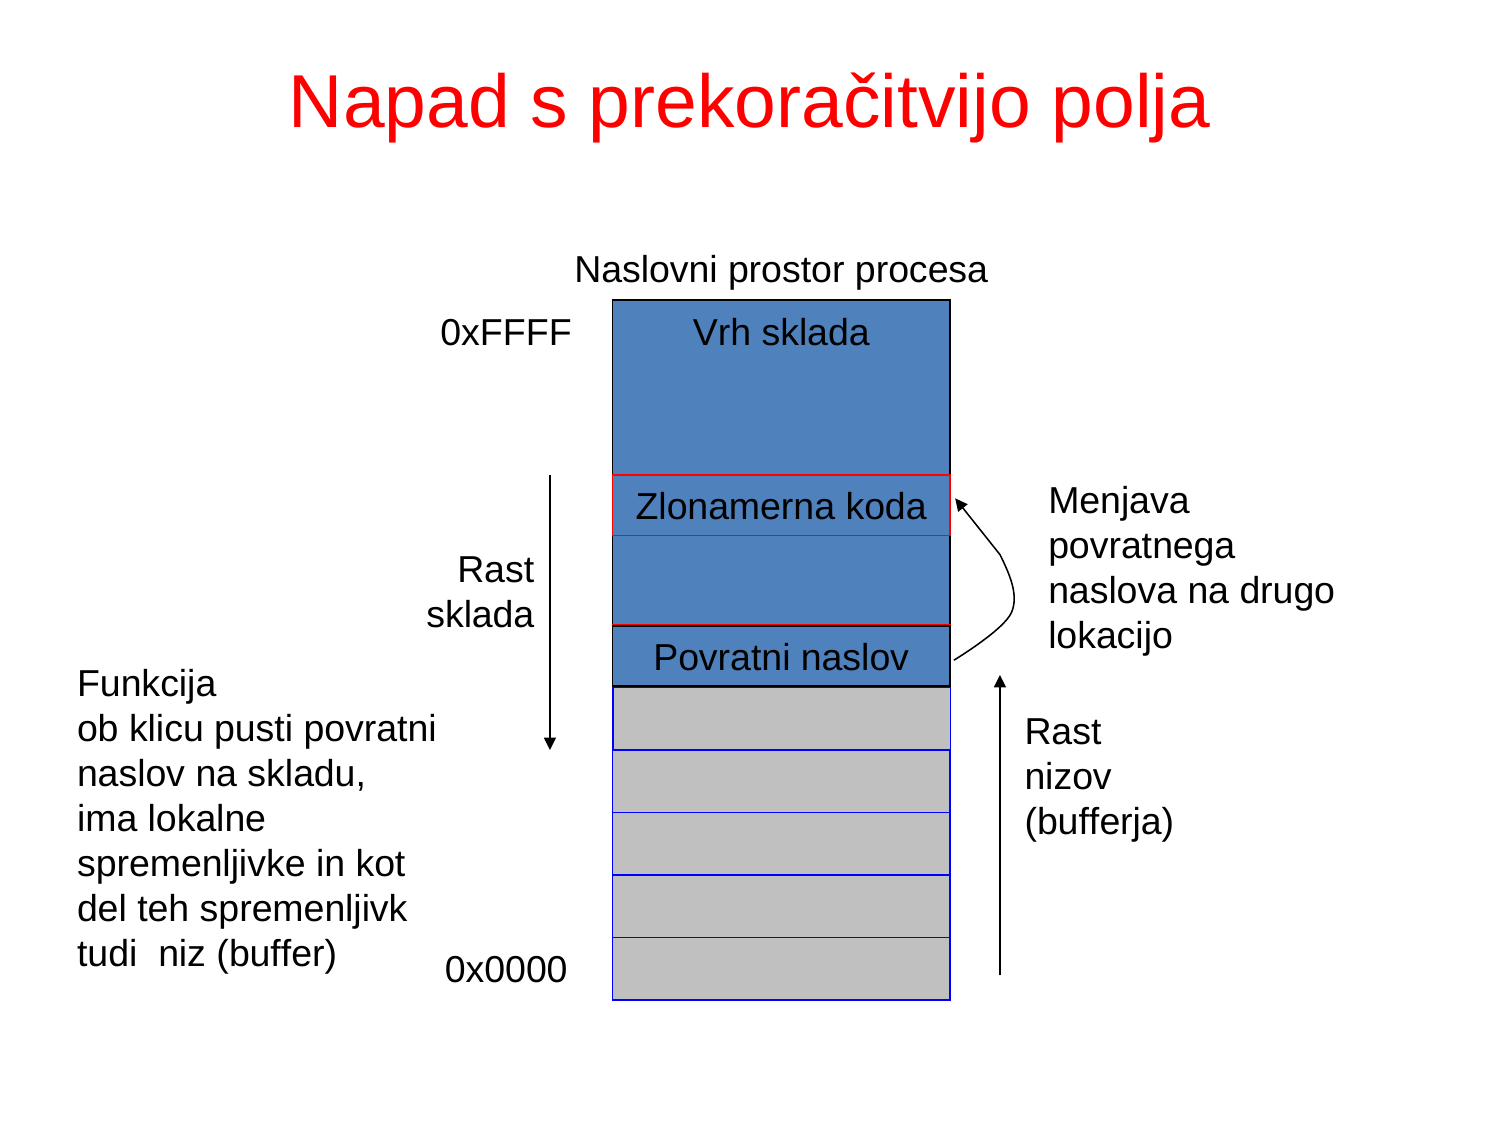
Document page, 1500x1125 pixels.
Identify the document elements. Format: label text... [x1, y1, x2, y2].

text_box Povratni naslov [612, 625, 950, 687]
text_box Funkcija ob klicu pusti povratni naslov na skladu, ima lokalne spremenljivke in kot del teh spremenljivk tudi niz (buffer) [62, 651, 463, 983]
text_box Zlonamerna koda [612, 474, 950, 536]
text_box Menjava povratnega naslova na drugo lokacijo [1033, 467, 1388, 664]
text_box [612, 361, 950, 474]
title Napad s prekoračitvijo polja [75, 45, 1426, 151]
text_box 0xFFFF [399, 299, 612, 361]
text_box Naslovni prostor procesa [549, 237, 1013, 298]
text_box [612, 687, 951, 1000]
text_box 0x0000 [399, 937, 613, 998]
text_box [612, 536, 950, 624]
text_box Rast sklada [336, 537, 549, 643]
text_box Rast nizov (bufferja) [1009, 699, 1223, 851]
text_box Vrh sklada [612, 299, 950, 361]
